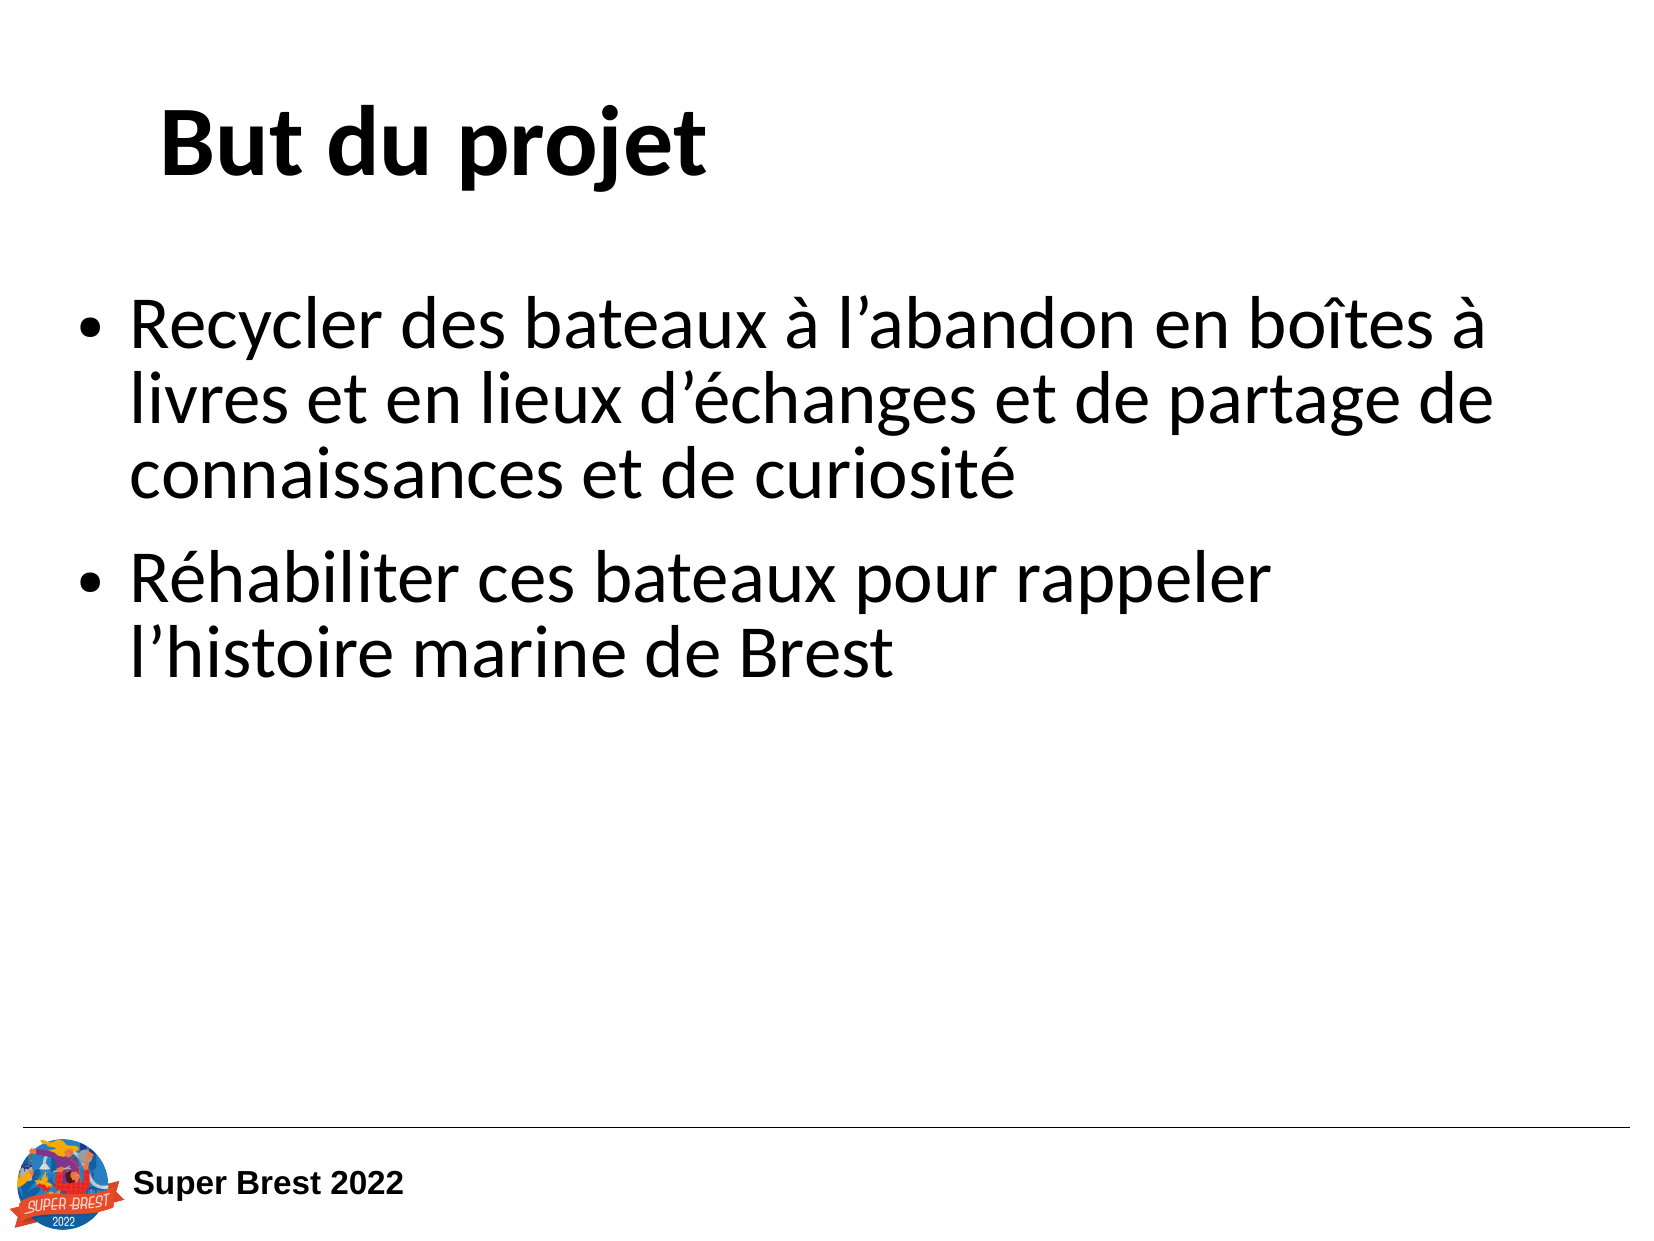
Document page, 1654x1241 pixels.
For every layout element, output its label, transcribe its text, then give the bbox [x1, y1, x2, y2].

picture [9, 1139, 125, 1230]
list Recycler des bateaux à l’abandon en boîtes à livres et en lieux d’échanges et de partage de connaissances et de curiosité Réhabiliter ces bateaux pour rappeler l’histoire marine de Brest [59, 291, 1548, 1111]
title But du projet [11, 47, 1347, 255]
text_box Super Brest 2022 [125, 1157, 1040, 1210]
